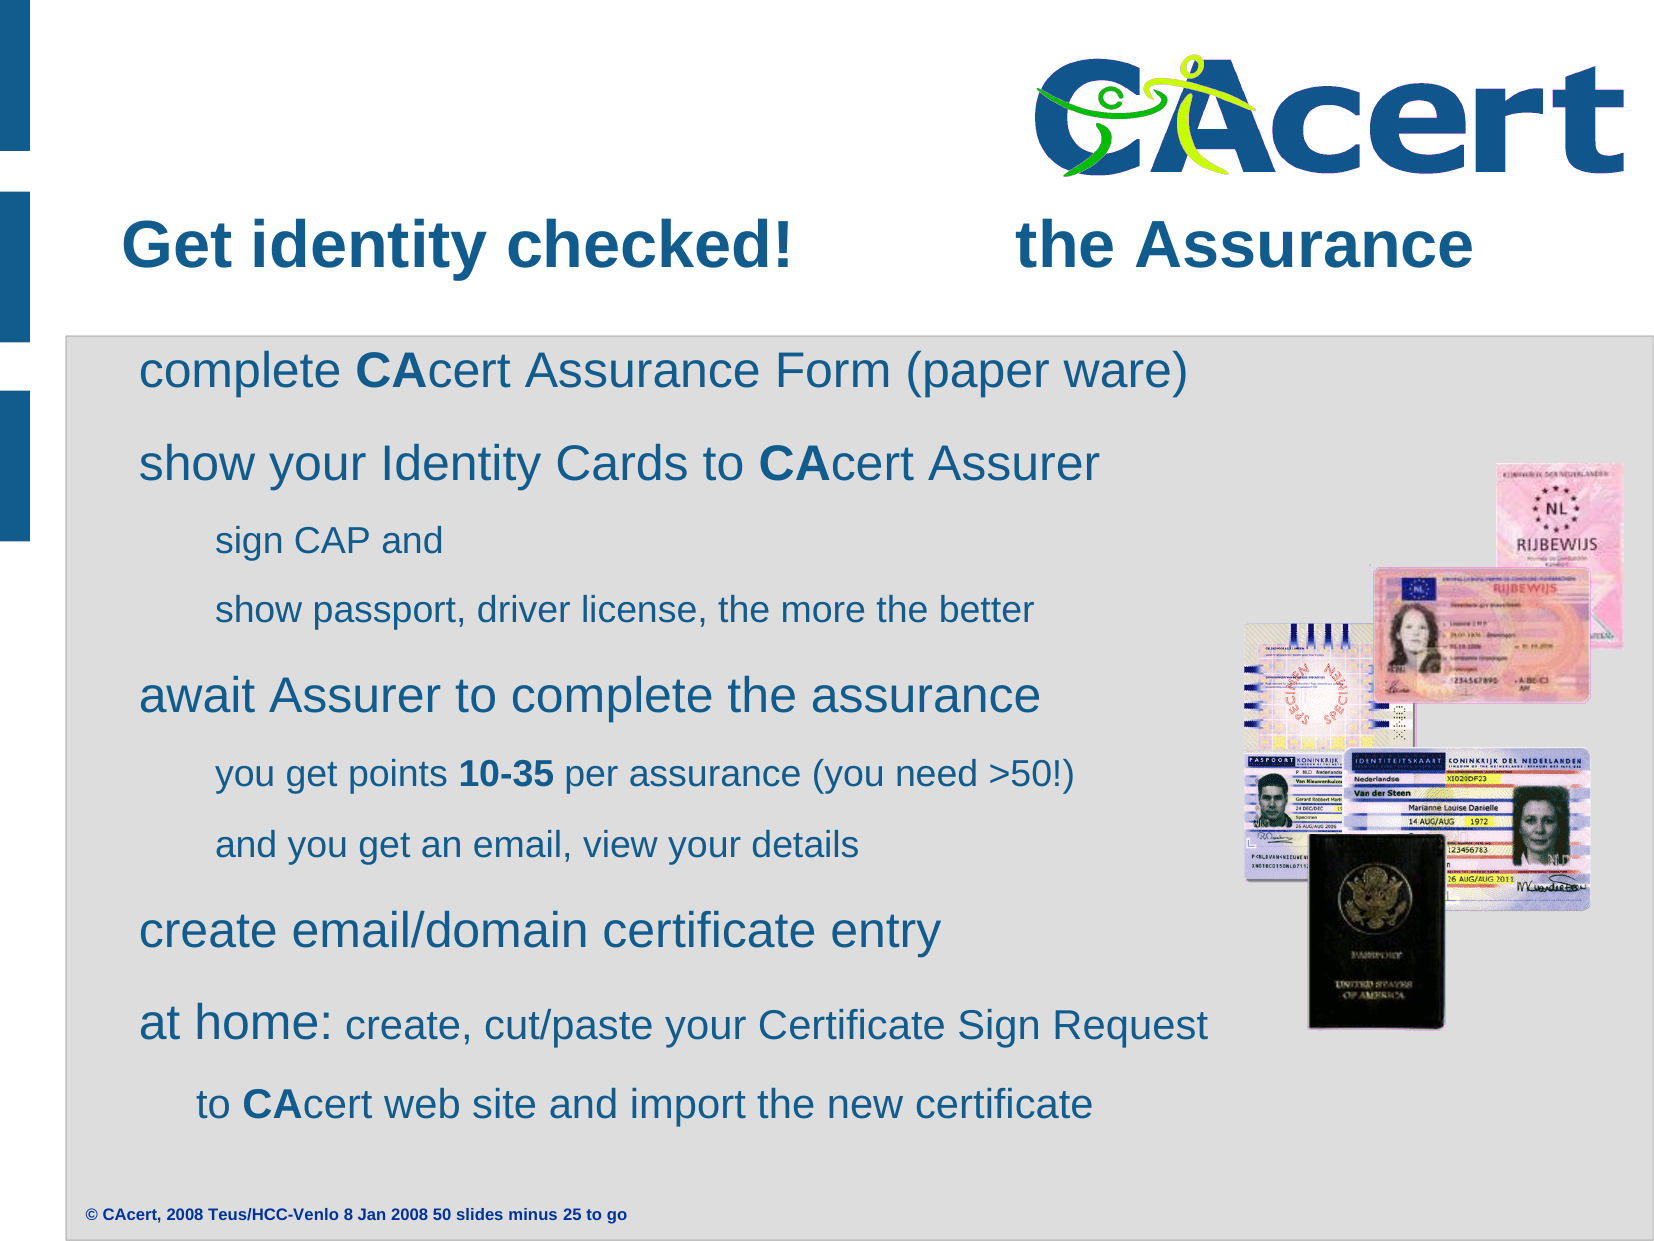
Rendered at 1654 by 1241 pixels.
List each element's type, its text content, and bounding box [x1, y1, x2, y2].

picture [1369, 463, 1624, 711]
picture [1302, 746, 1595, 1034]
picture [1033, 53, 1625, 178]
list complete CAcert Assurance Form (paper ware)‏ show your Identity Cards to CAcert Assurer sign CAP and show passport, driver license, the more the better await Assurer to complete the assurance you get points 10-35 per assurance (you need >50!)‏ and you get an email, view your details create email/domain certificate entry at home: create, cut/paste your Certificate Sign Request to CAcert web site and import the new certificate [121, 344, 1595, 1238]
title Get identity checked! the Assurance [121, 177, 1533, 316]
